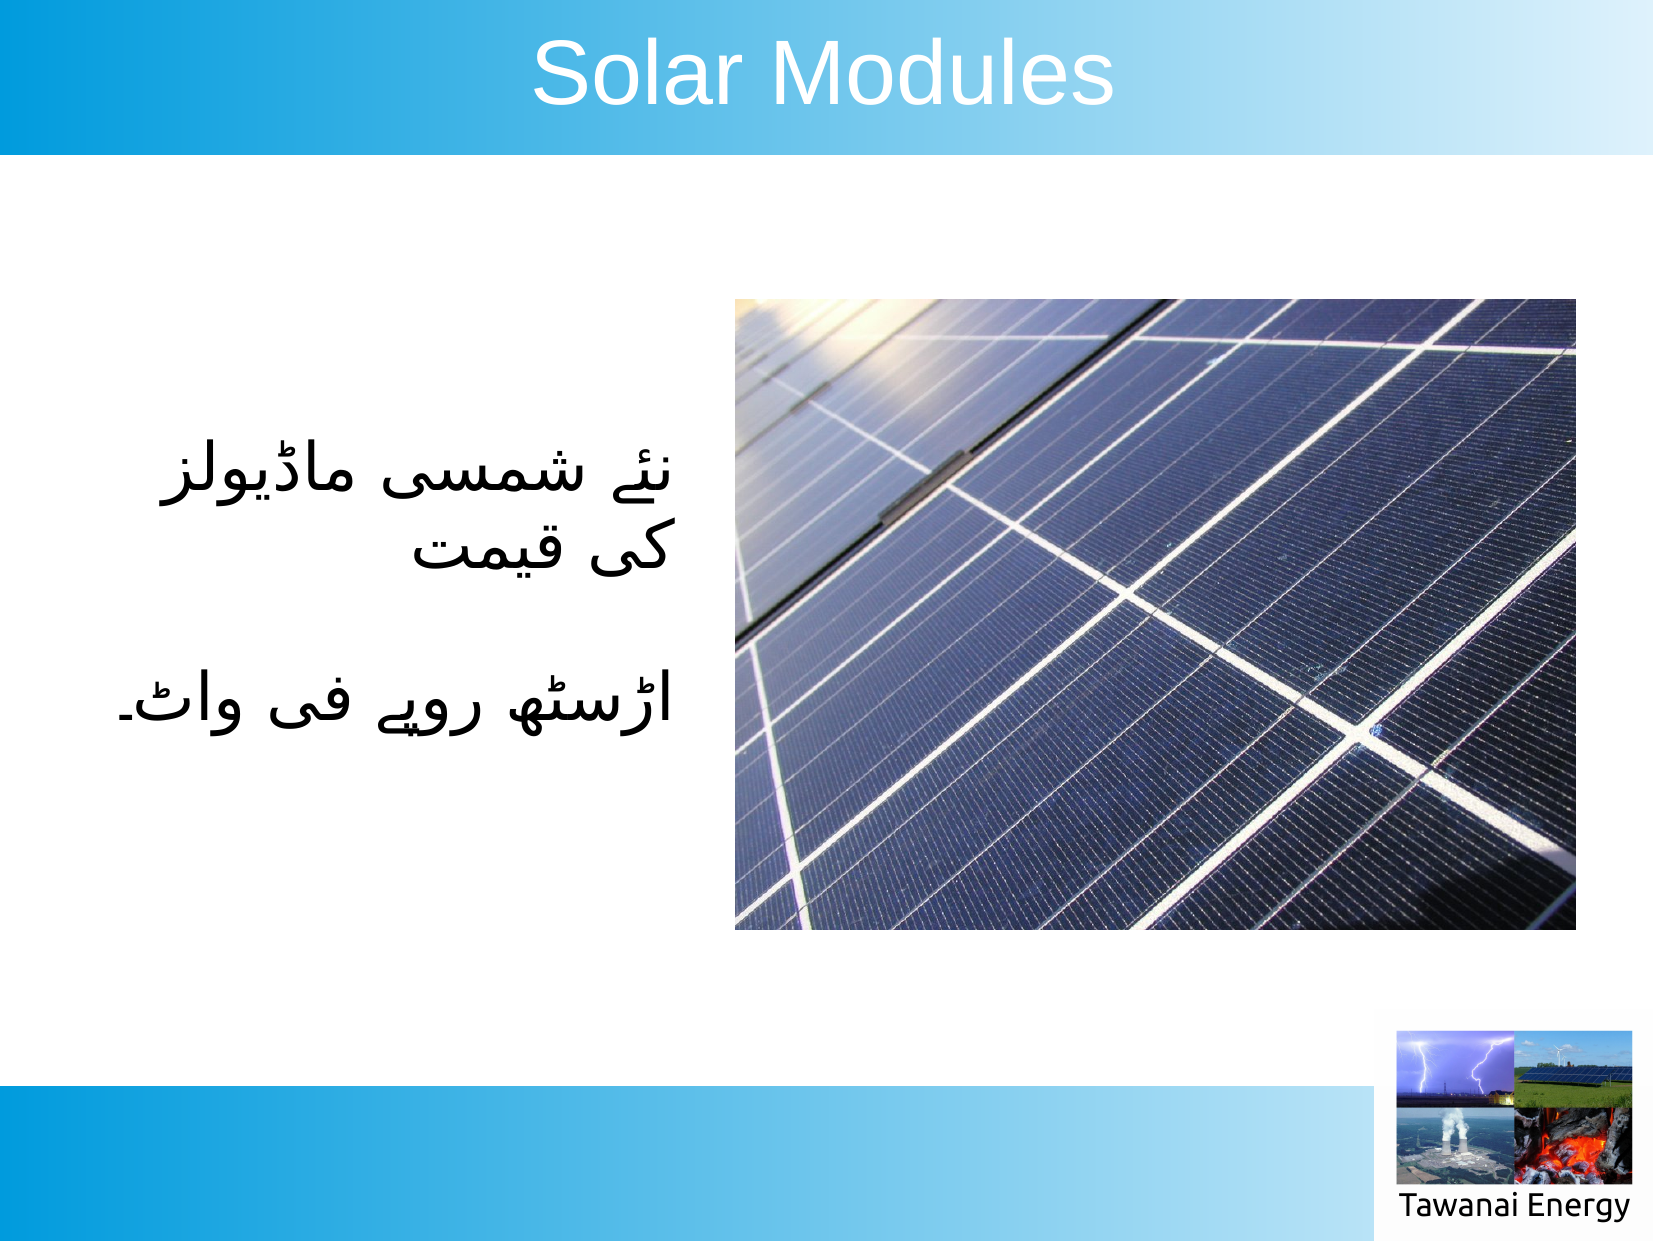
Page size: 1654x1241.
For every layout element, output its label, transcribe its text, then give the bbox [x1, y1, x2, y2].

picture [735, 299, 1576, 930]
title Solar Modules [79, 20, 1568, 126]
picture [1374, 1009, 1654, 1241]
text_box نئے شمسی ماڈیولز کی قیمت اڑسٹھ روپے فی واٹ۔ [105, 421, 691, 822]
